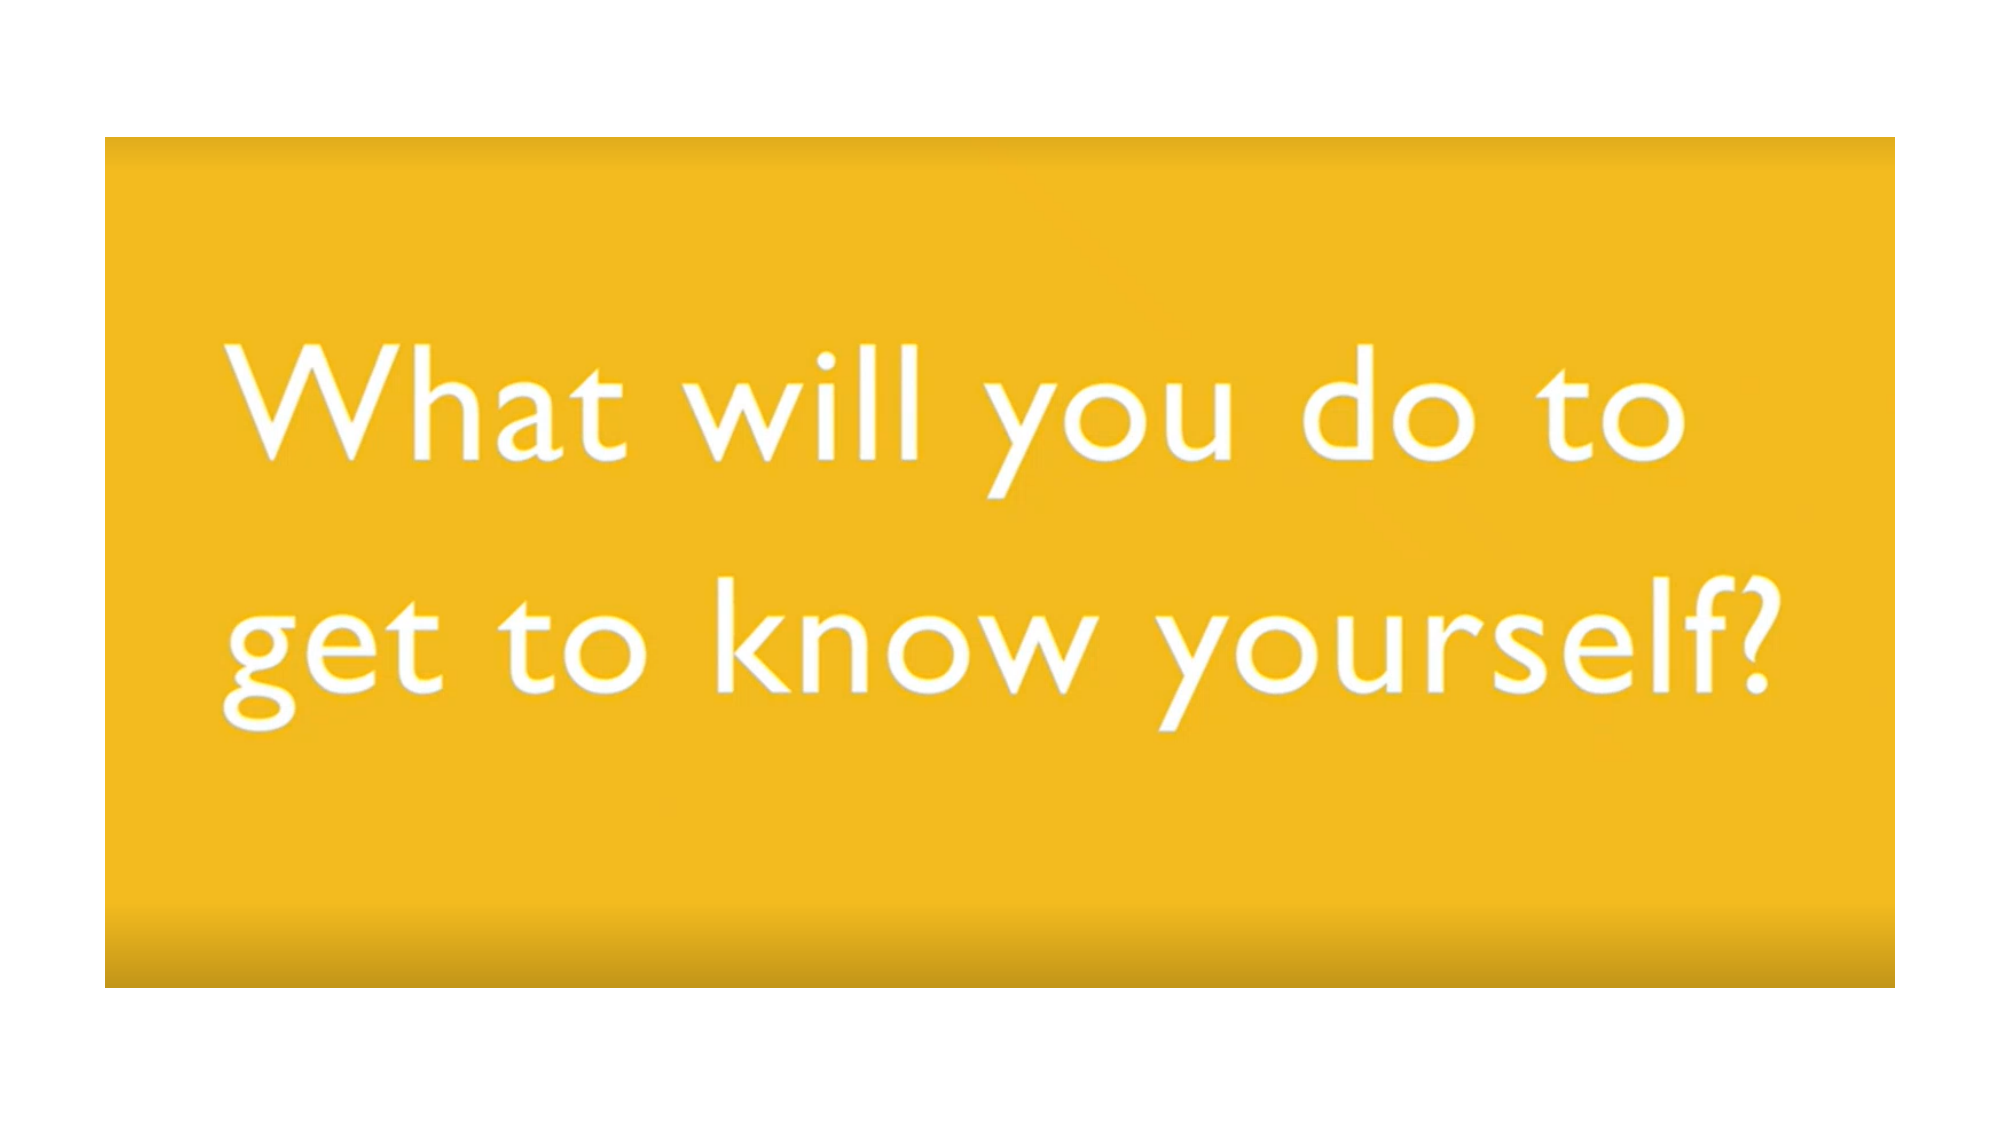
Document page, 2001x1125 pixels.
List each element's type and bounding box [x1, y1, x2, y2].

picture [105, 137, 1895, 988]
